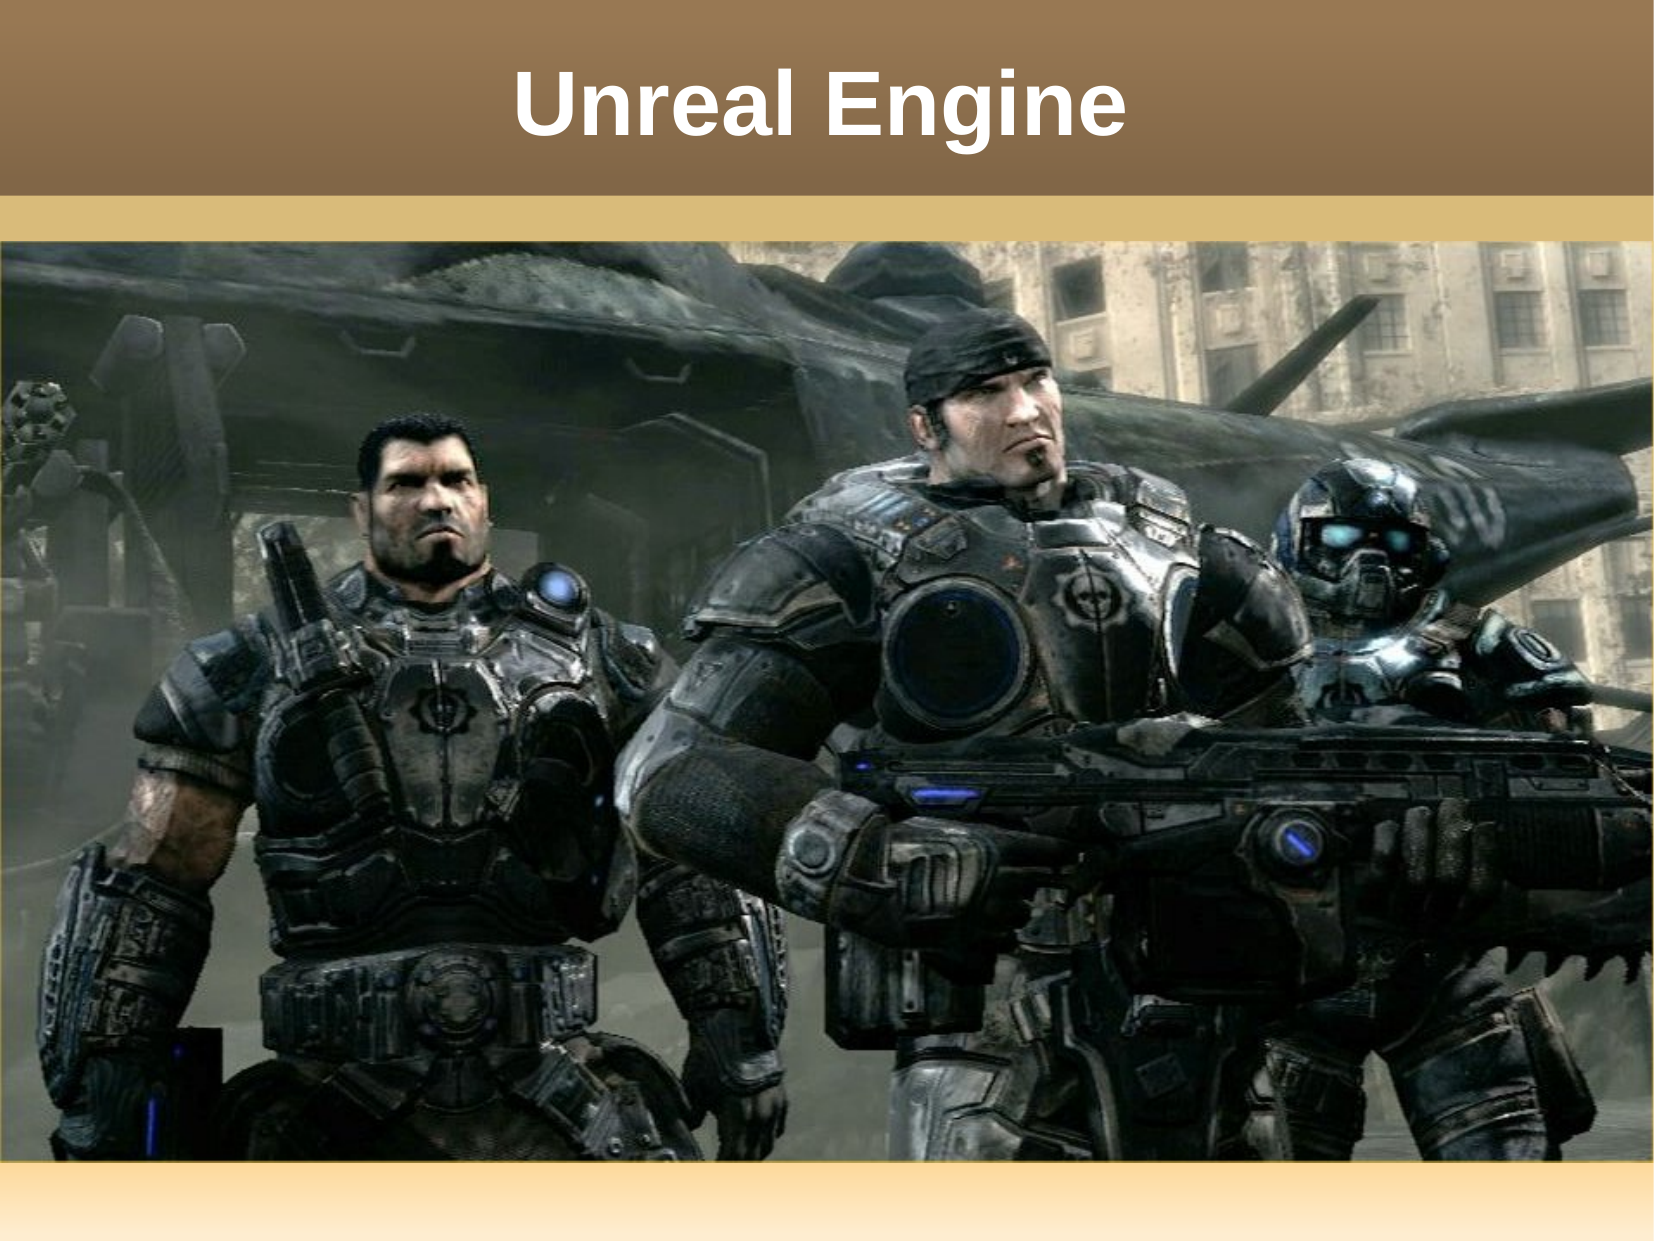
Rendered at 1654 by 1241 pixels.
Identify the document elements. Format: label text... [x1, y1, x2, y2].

picture [0, 0, 1654, 1241]
title Unreal Engine [76, 0, 1565, 208]
